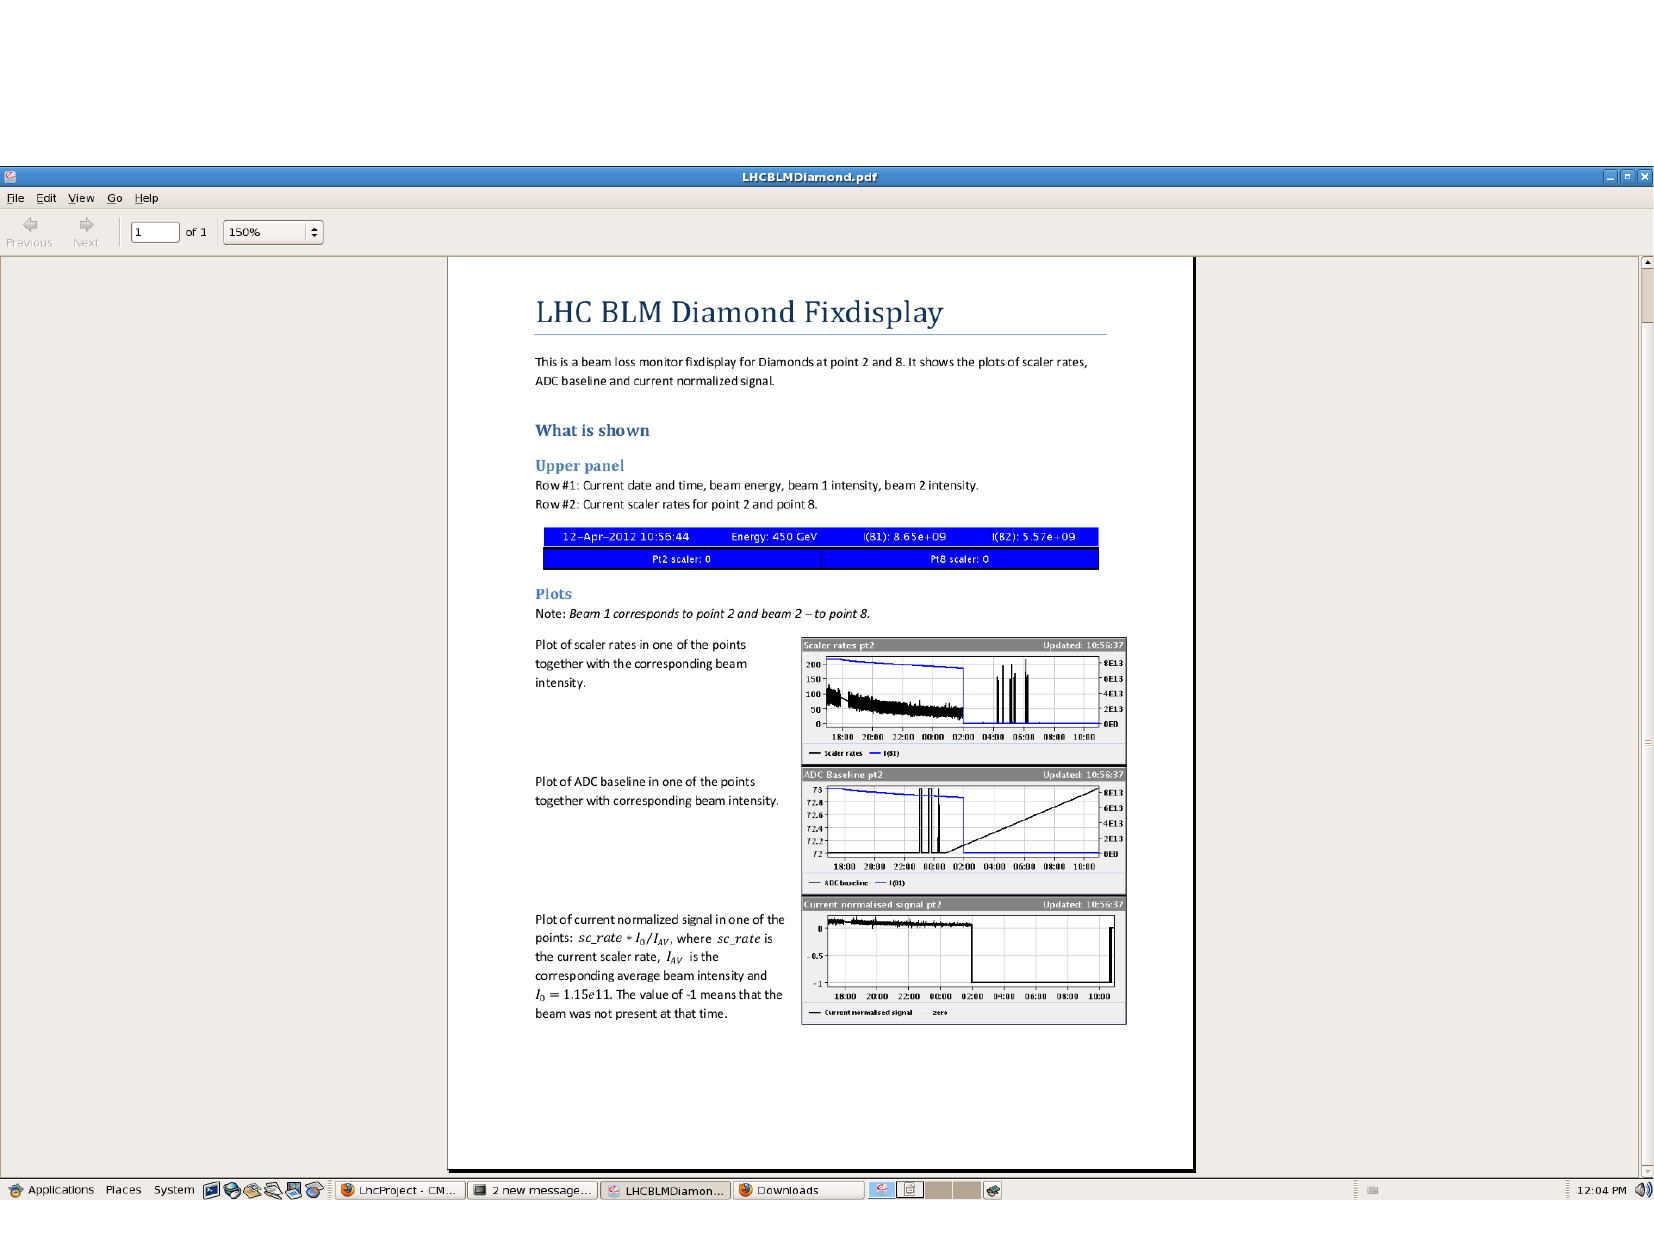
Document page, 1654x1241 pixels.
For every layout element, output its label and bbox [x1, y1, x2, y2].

picture [0, 166, 1654, 1201]
